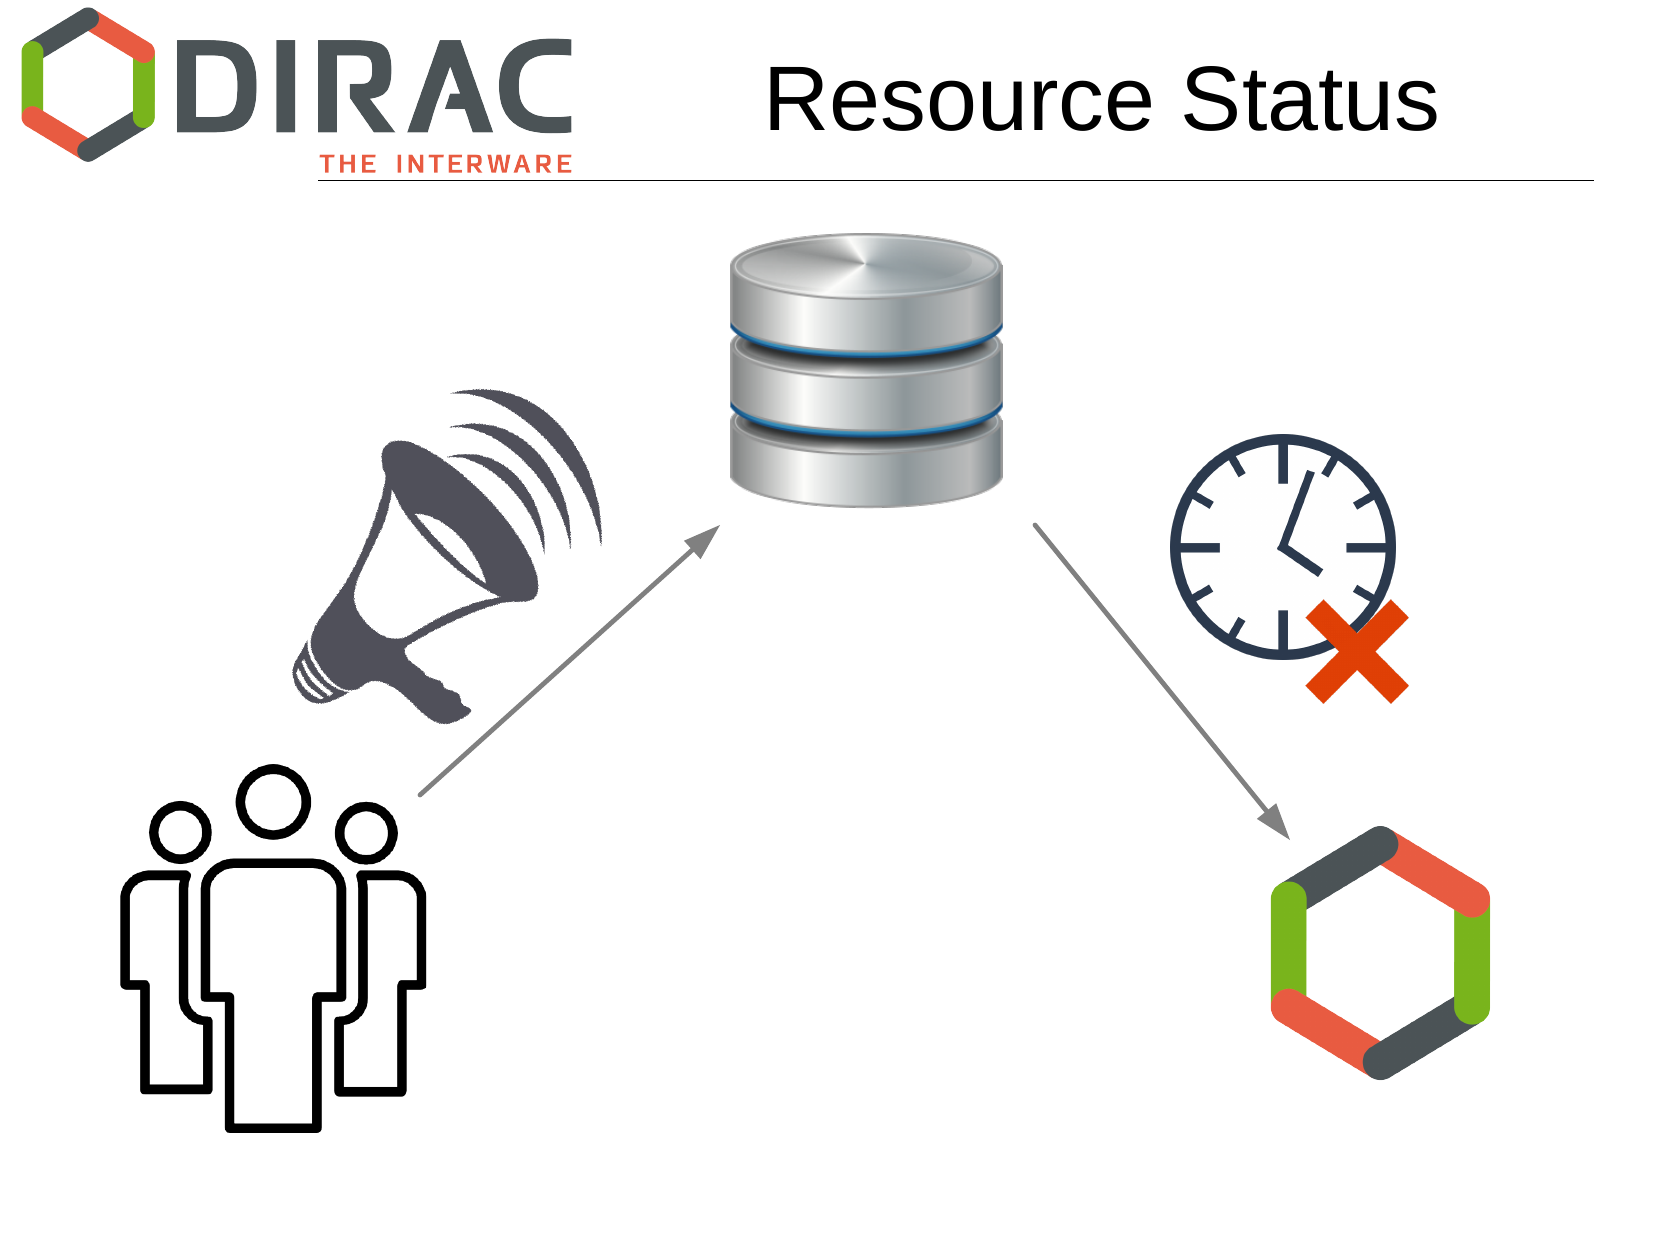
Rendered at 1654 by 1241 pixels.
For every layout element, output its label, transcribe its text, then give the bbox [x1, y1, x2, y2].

picture [4, 0, 589, 181]
title Resource Status [615, 32, 1591, 166]
picture [725, 230, 1006, 511]
picture [1170, 434, 1409, 704]
picture [1242, 814, 1516, 1111]
picture [89, 285, 706, 1133]
